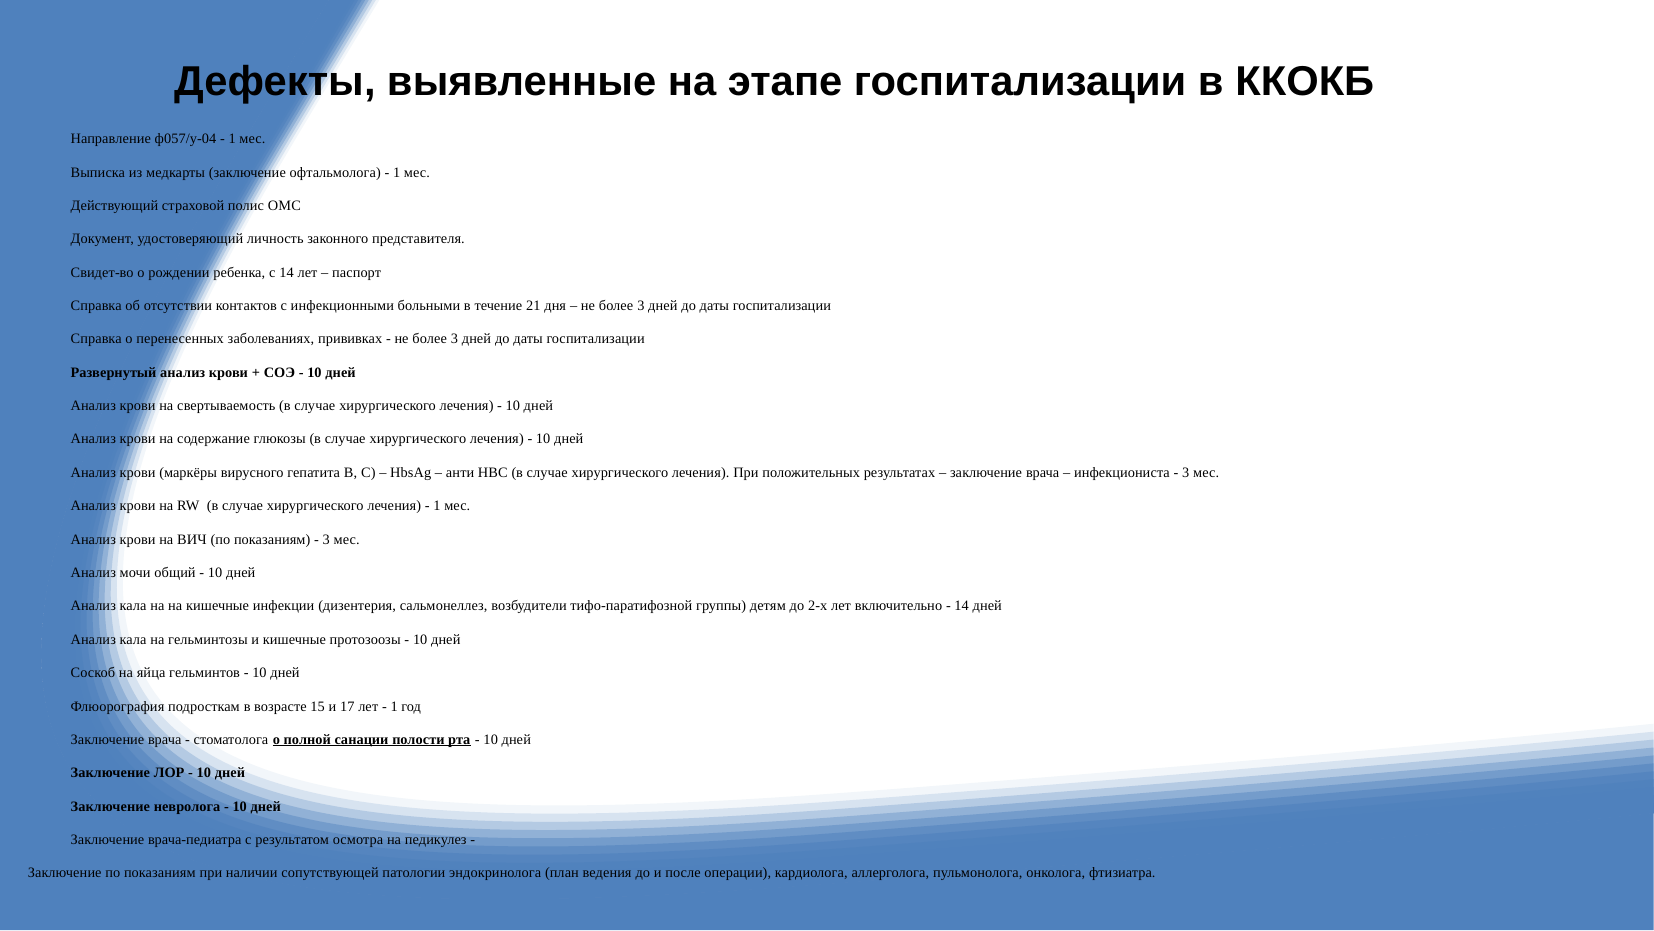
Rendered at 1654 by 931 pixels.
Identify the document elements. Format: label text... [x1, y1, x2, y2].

list Направление ф057/у-04 - 1 мес. Выписка из медкарты (заключение офтальмолога) - 1 мес. Действующий страховой полис ОМС Документ, удостоверяющий личность законного представителя. Свидет-во о рождении ребенка, с 14 лет – паспорт Справка об отсутствии контактов с инфекционными больными в течение 21 дня – не более 3 дней до даты госпитализации Справка о перенесенных заболеваниях, прививках - не более 3 дней до даты госпитализации Развернутый анализ крови + СОЭ - 10 дней Анализ крови на свертываемость (в случае хирургического лечения) - 10 дней Анализ крови на содержание глюкозы (в случае хирургического лечения) - 10 дней Анализ крови (маркёры вирусного гепатита В, С) – HbsAg – анти НВС (в случае хирургического лечения). При положительных результатах – заключение врача – инфекциониста - 3 мес. Анализ крови на RW (в случае хирургического лечения) - 1 мес. Анализ крови на ВИЧ (по показаниям) - 3 мес. Анализ мочи общий - 10 дней Анализ кала на на кишечные инфекции (дизентерия, сальмонеллез, возбудители тифо-паратифозной группы) детям до 2-х лет включительно - 14 дней Анализ кала на гельминтозы и кишечные протозоозы - 10 дней Соскоб на яйца гельминтов - 10 дней Флюорография подросткам в возрасте 15 и 17 лет - 1 год Заключение врача - стоматолога о полной санации полости рта - 10 дней Заключение ЛОР - 10 дней Заключение невролога - 10 дней Заключение врача-педиатра с результатом осмотра на педикулез - Заключение по показаниям при наличии сопутствующей патологии эндокринолога (план ведения до и после операции), кардиолога, аллерголога, пульмонолога, онколога, фтизиатра. [12, 123, 1654, 900]
title Дефекты, выявленные на этапе госпитализации в ККОКБ [30, 26, 1519, 123]
